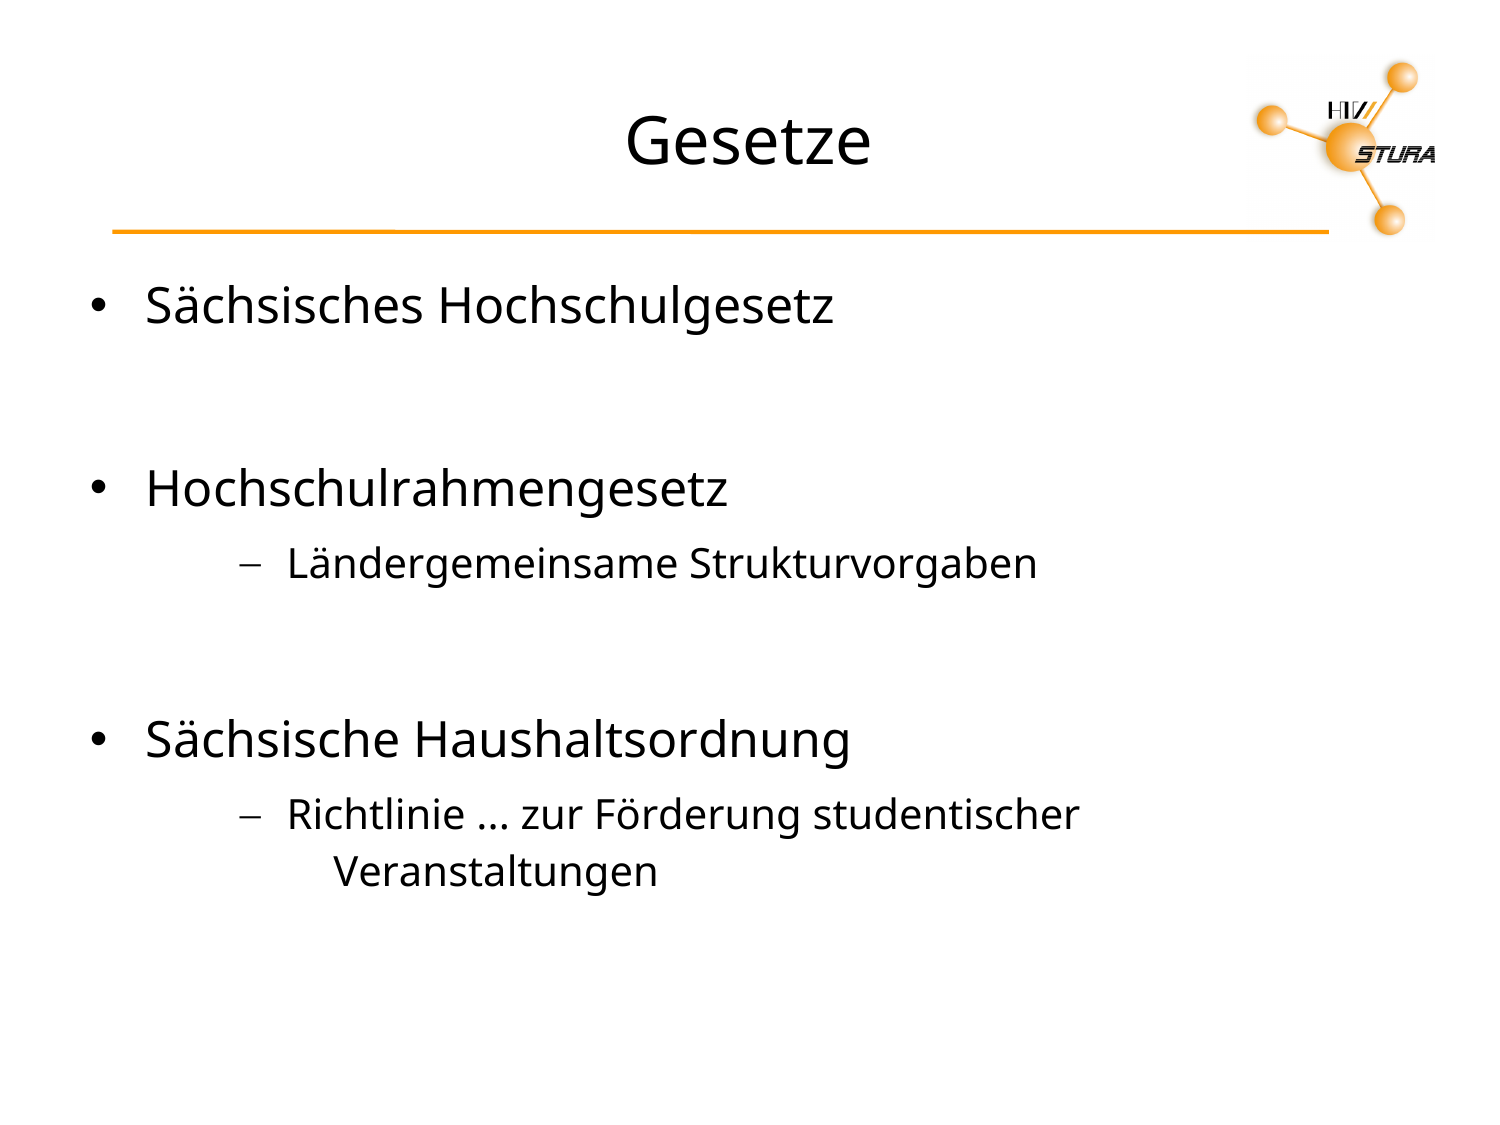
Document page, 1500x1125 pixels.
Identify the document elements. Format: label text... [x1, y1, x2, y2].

picture [1246, 54, 1435, 242]
list Sächsisches Hochschulgesetz Hochschulrahmengesetz Ländergemeinsame Strukturvorgaben Sächsische Haushaltsordnung Richtlinie ... zur Förderung studentischer Veranstaltungen [75, 262, 1426, 1063]
title Gesetze [74, 45, 1424, 233]
